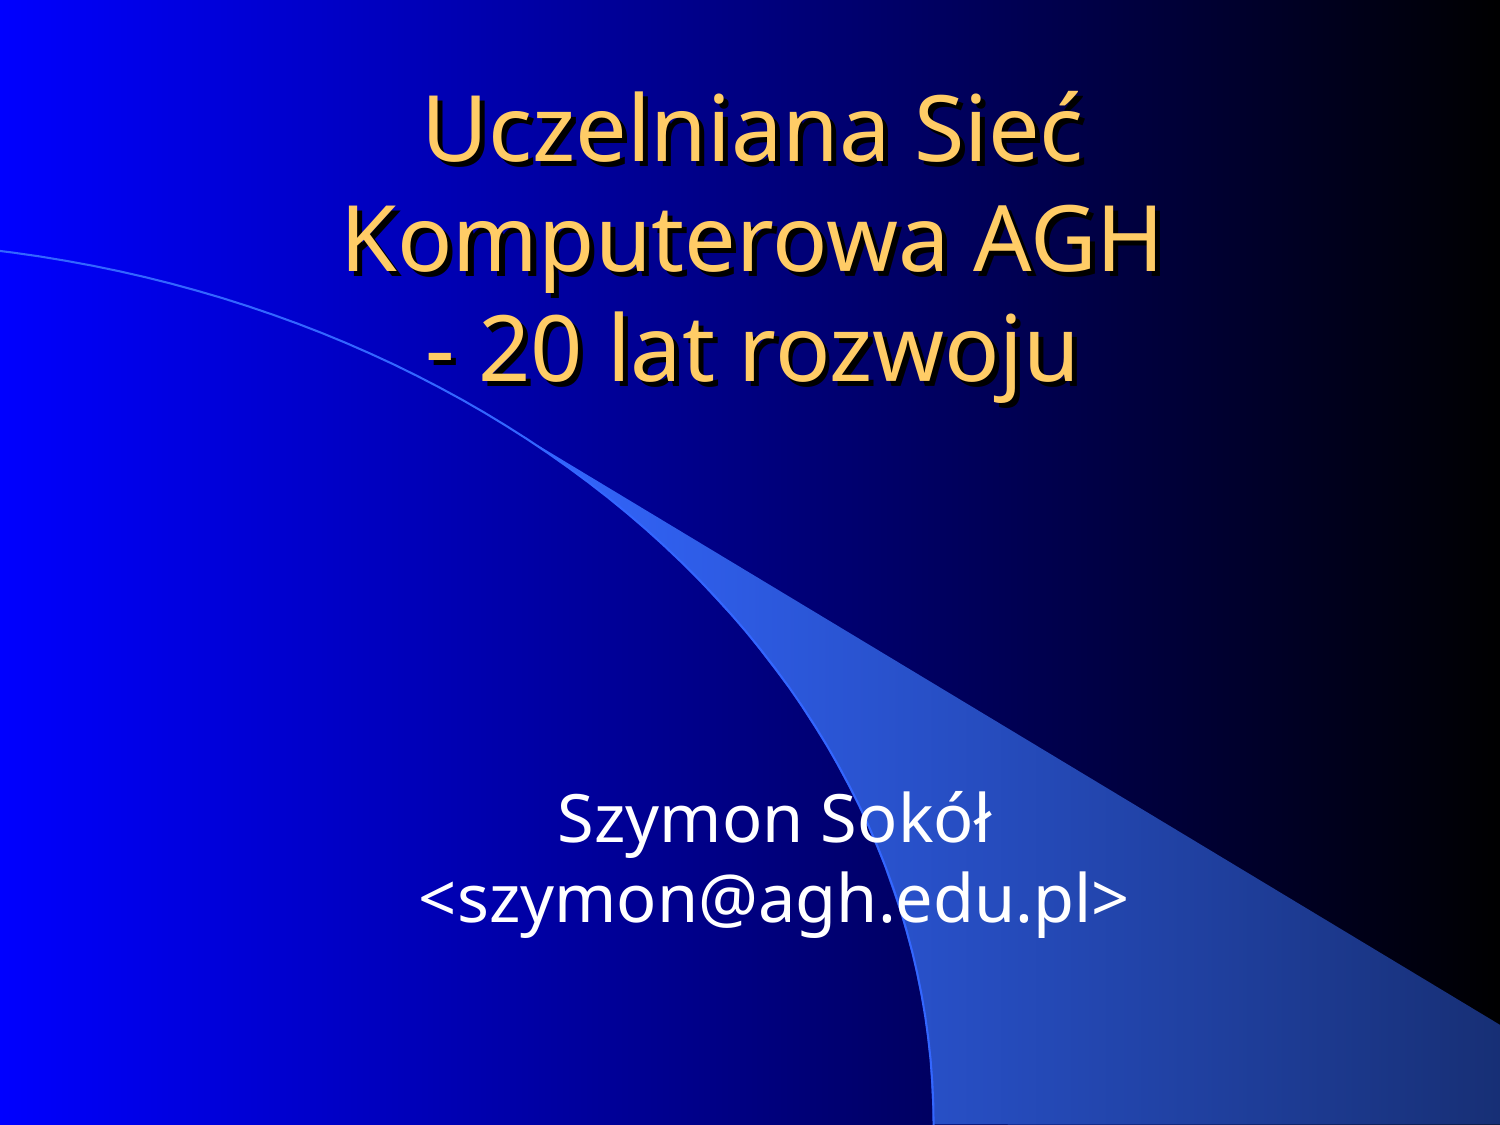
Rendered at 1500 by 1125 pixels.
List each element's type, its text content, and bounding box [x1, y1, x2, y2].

title Uczelniana Sieć Komputerowa AGH - 20 lat rozwoju [115, 61, 1391, 408]
subtitle Szymon Sokół <szymon@agh.edu.pl> [249, 712, 1300, 1001]
